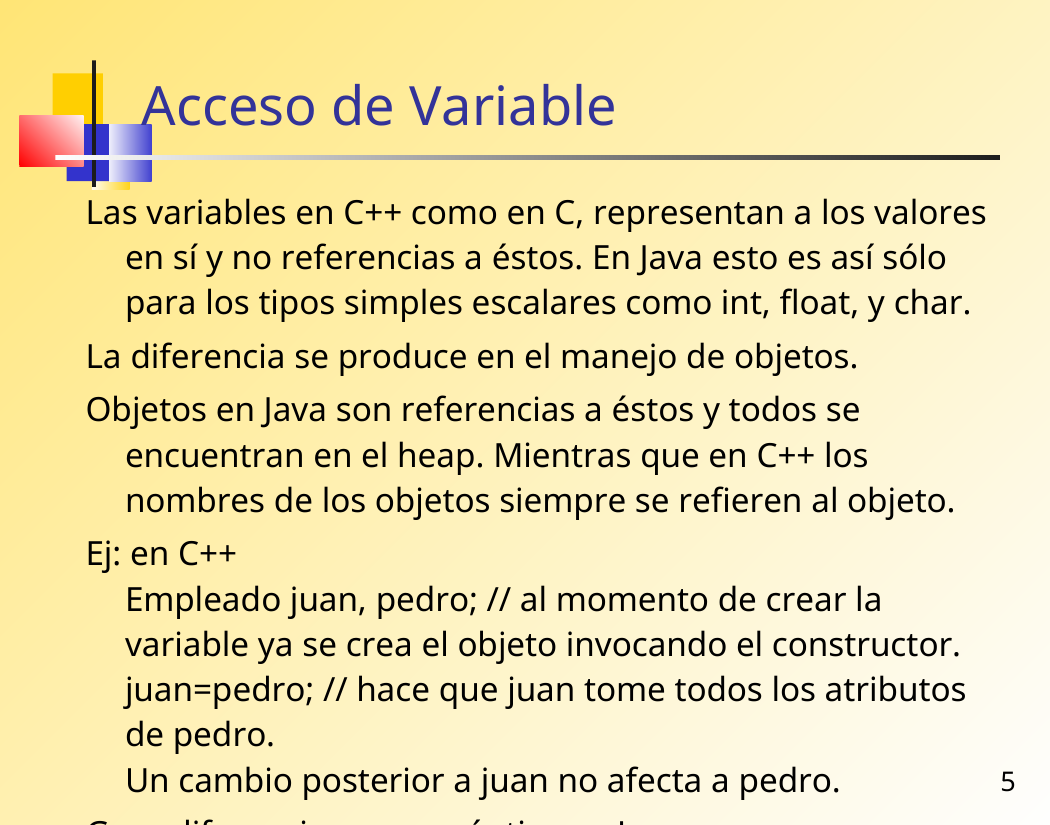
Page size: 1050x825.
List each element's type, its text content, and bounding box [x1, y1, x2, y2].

list Las variables en C++ como en C, representan a los valores en sí y no referencias a éstos. En Java esto es así sólo para los tipos simples escalares como int, float, y char. La diferencia se produce en el manejo de objetos. Objetos en Java son referencias a éstos y todos se encuentran en el heap. Mientras que en C++ los nombres de los objetos siempre se refieren al objeto. Ej: en C++ Empleado juan, pedro; // al momento de crear la variable ya se crea el objeto invocando el constructor. juan=pedro; // hace que juan tome todos los atributos de pedro. Un cambio posterior a juan no afecta a pedro. Gran diferencia con semántica en Java. [75, 183, 1024, 788]
title Acceso de Variable [131, 27, 1026, 148]
